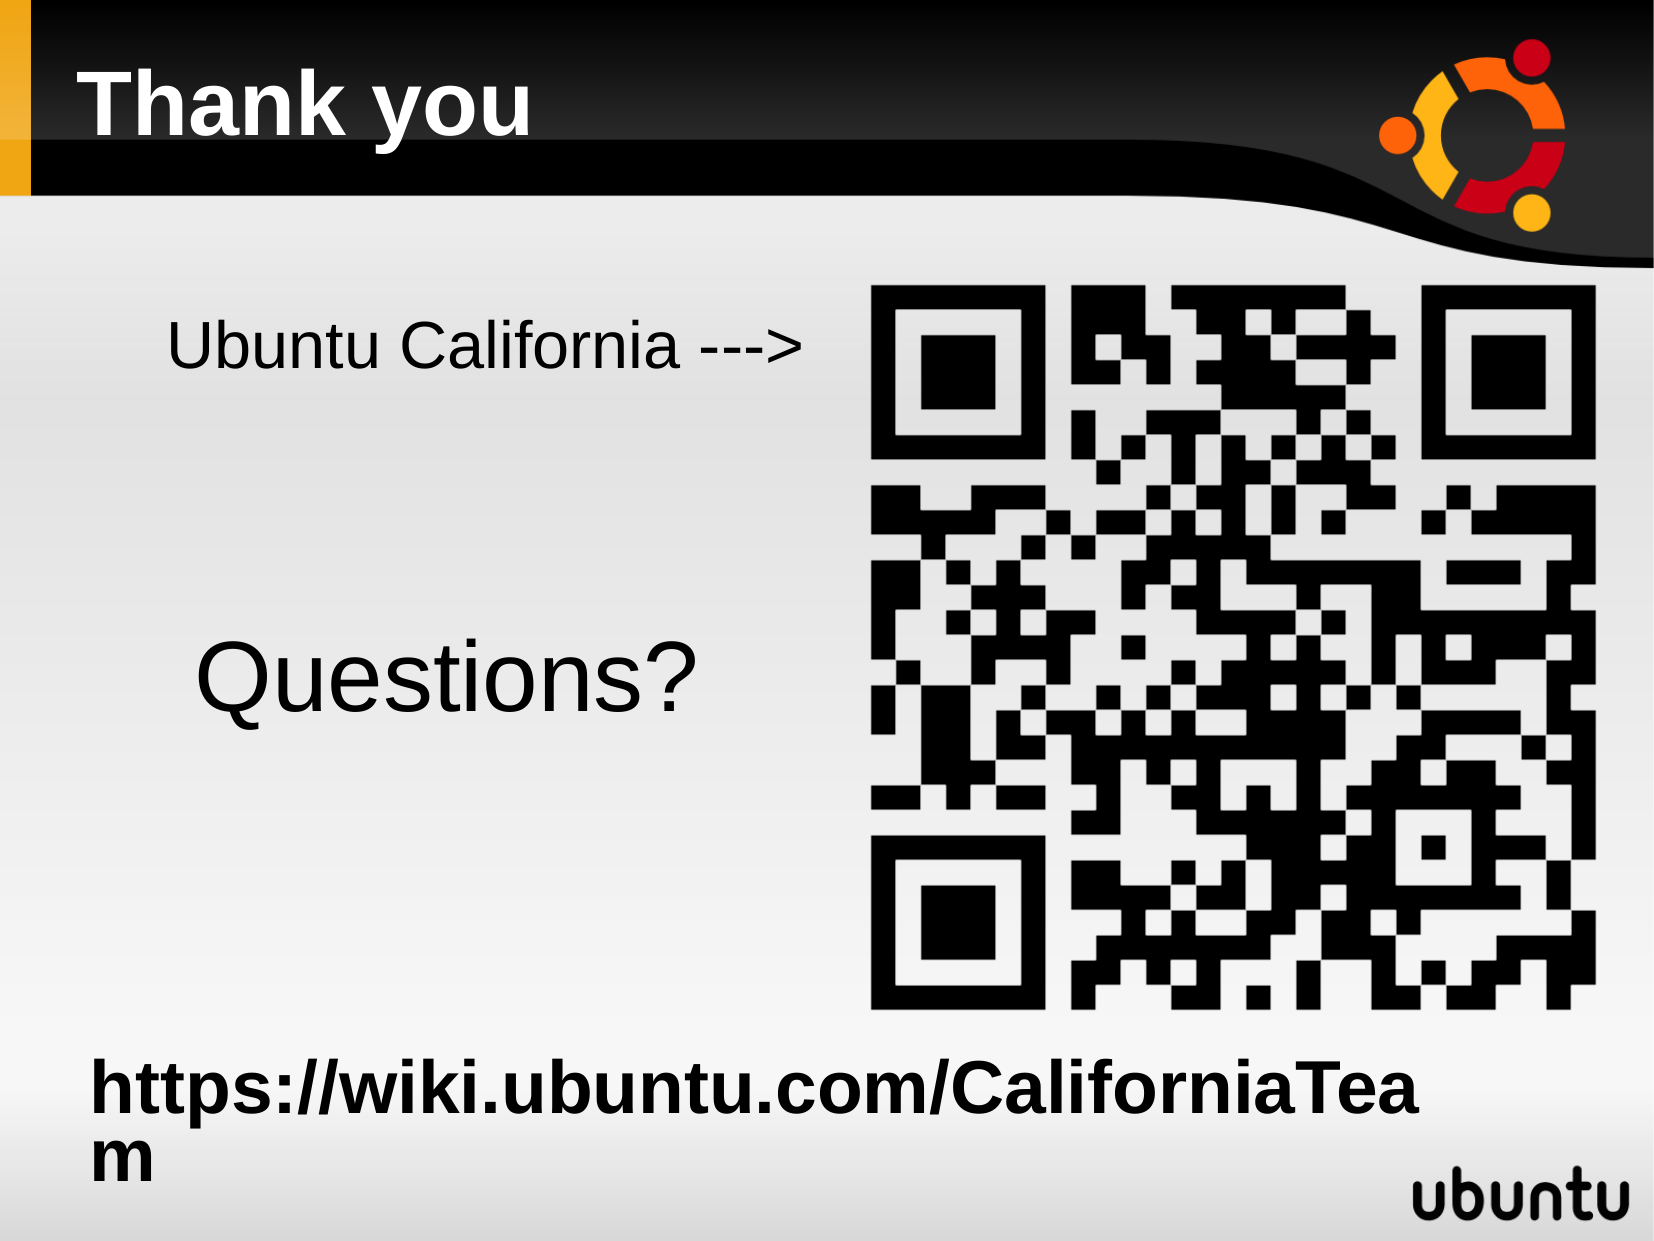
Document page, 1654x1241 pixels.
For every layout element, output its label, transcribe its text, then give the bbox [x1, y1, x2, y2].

list Ubuntu California ---> Questions? [17, 307, 765, 1112]
title Thank you [76, 0, 1565, 208]
list [82, 1022, 1538, 1241]
text_box https://wiki.ubuntu.com/CaliforniaTeam [75, 1038, 1501, 1151]
picture [0, 0, 1654, 1241]
